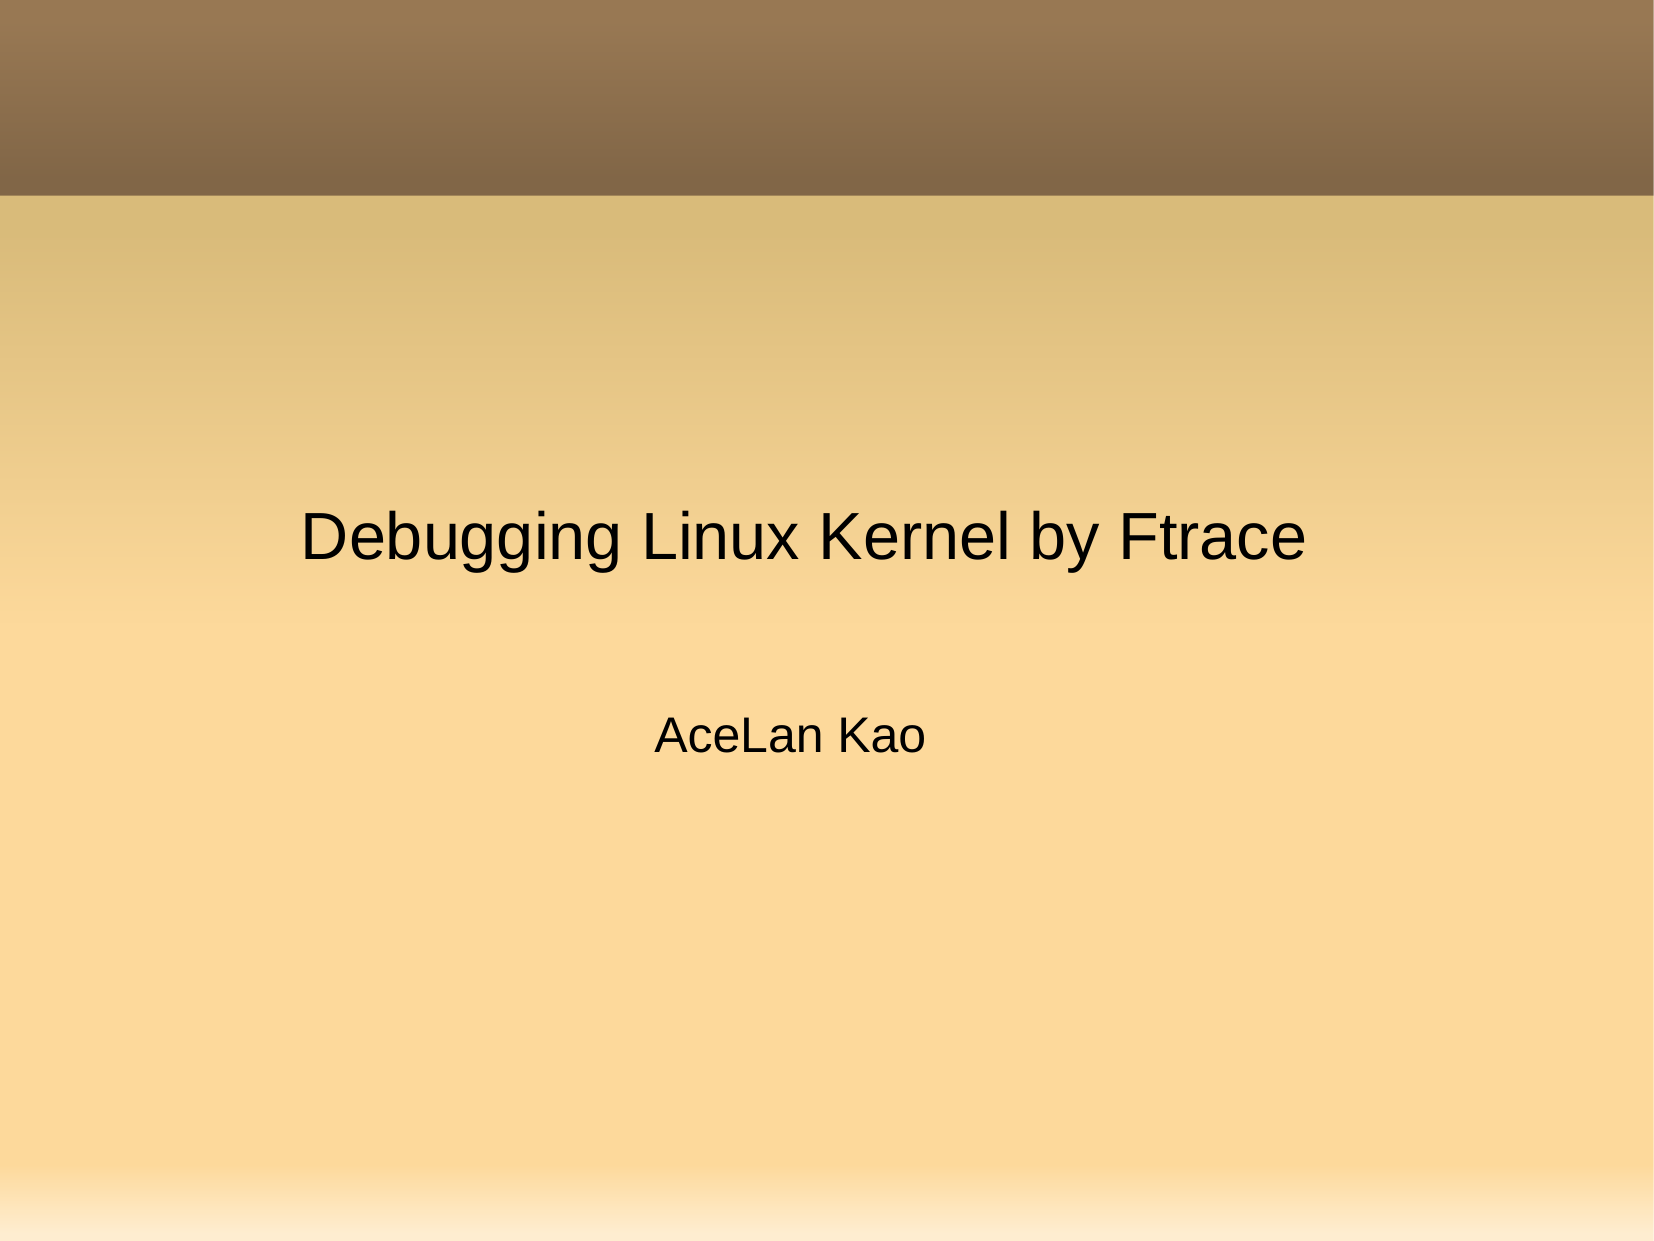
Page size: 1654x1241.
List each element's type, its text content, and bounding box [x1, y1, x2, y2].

list Debugging Linux Kernel by Ftrace AceLan Kao [82, 290, 1571, 1109]
picture [0, 0, 1654, 1241]
